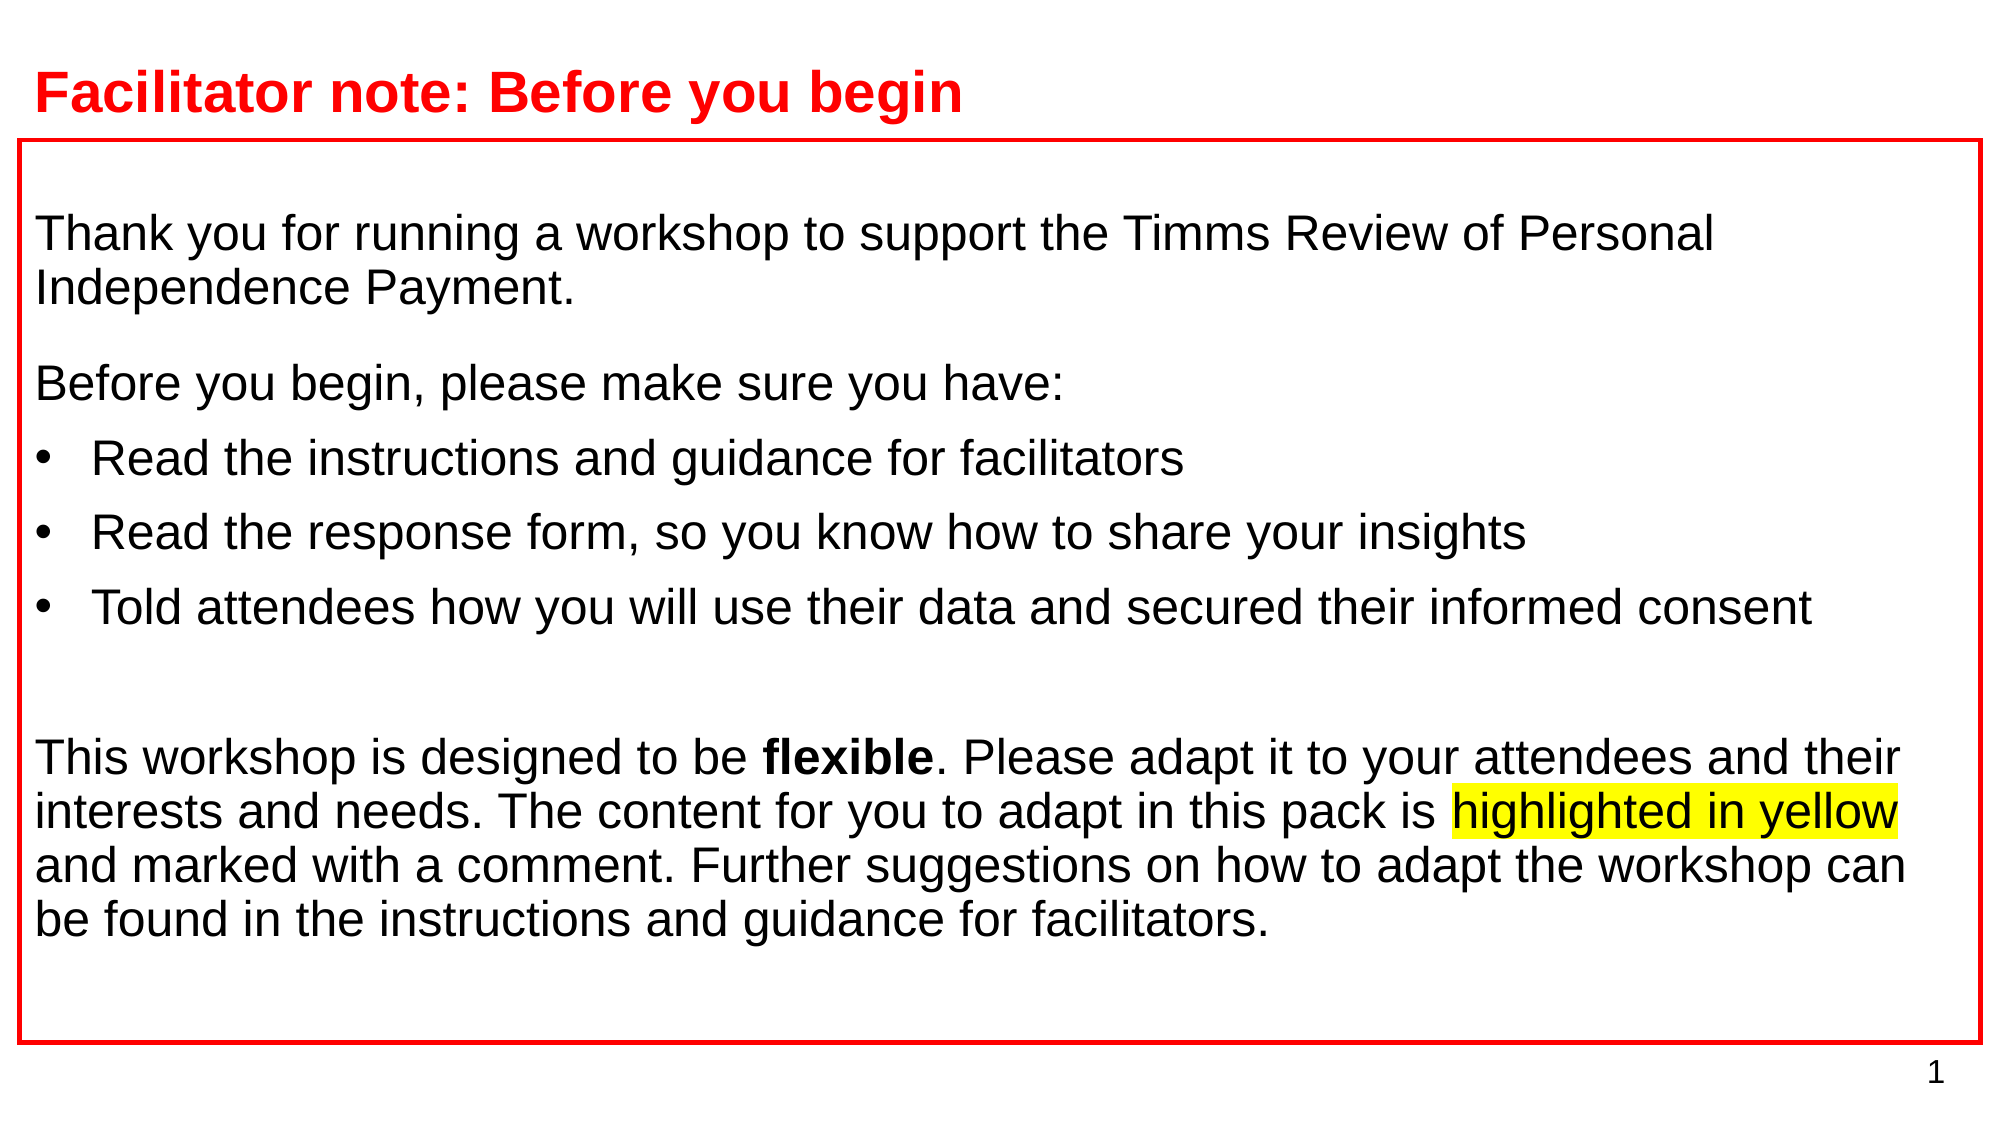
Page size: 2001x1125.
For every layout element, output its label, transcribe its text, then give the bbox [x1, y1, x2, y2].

text_box [1911, 1042, 1983, 1103]
title Facilitator note: Before you begin [19, 47, 1981, 138]
list Thank you for running a workshop to support the Timms Review of Personal Independence Payment. Before you begin, please make sure you have: Read the instructions and guidance for facilitators Read the response form, so you know how to share your insights Told attendees how you will use their data and secured their informed consent This workshop is designed to be flexible. Please adapt it to your attendees and their interests and needs. The content for you to adapt in this pack is highlighted in yellow and marked with a comment. Further suggestions on how to adapt the workshop can be found in the instructions and guidance for facilitators. [19, 140, 1981, 1043]
